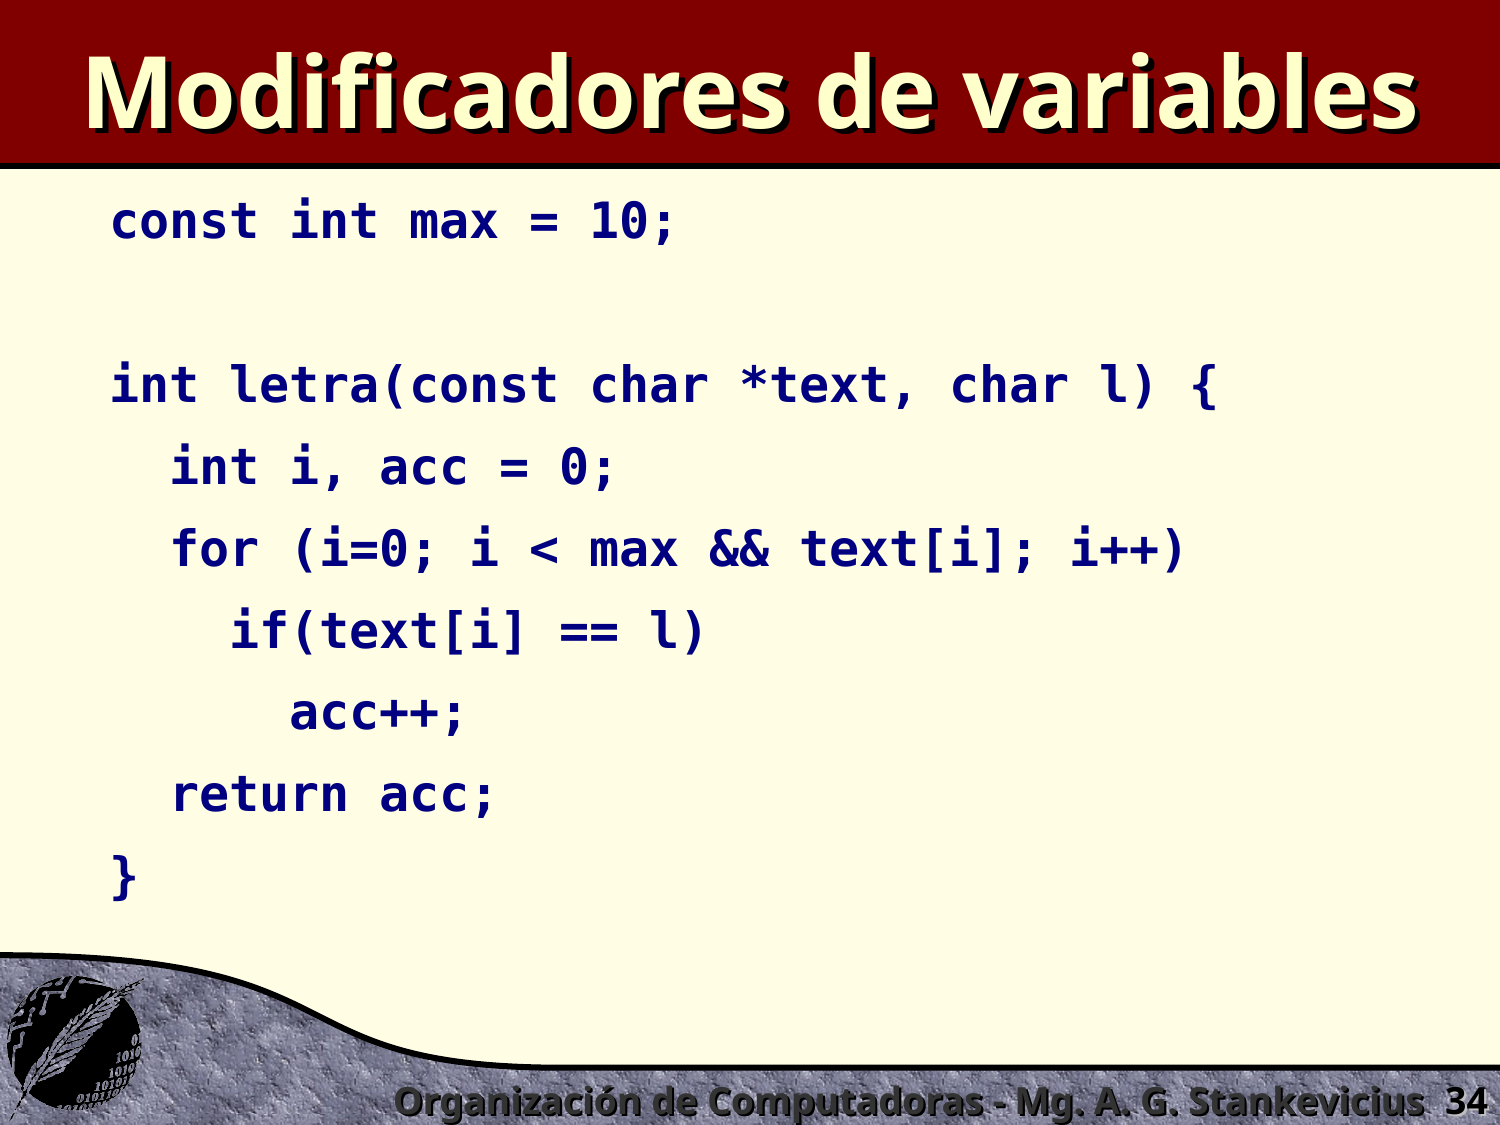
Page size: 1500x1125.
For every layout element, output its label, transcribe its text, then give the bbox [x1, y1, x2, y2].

picture [802, 1100, 806, 1110]
title Modificadores de variables [15, 5, 1485, 160]
picture [448, 1100, 455, 1110]
list const int max = 10; int letra(const char *text, char l) { int i, acc = 0; for (i=0; i < max && text[i]; i++) if(text[i] == l) acc++; return acc; } [11, 192, 1486, 935]
picture [1058, 1100, 1065, 1110]
picture [0, 959, 1500, 1125]
